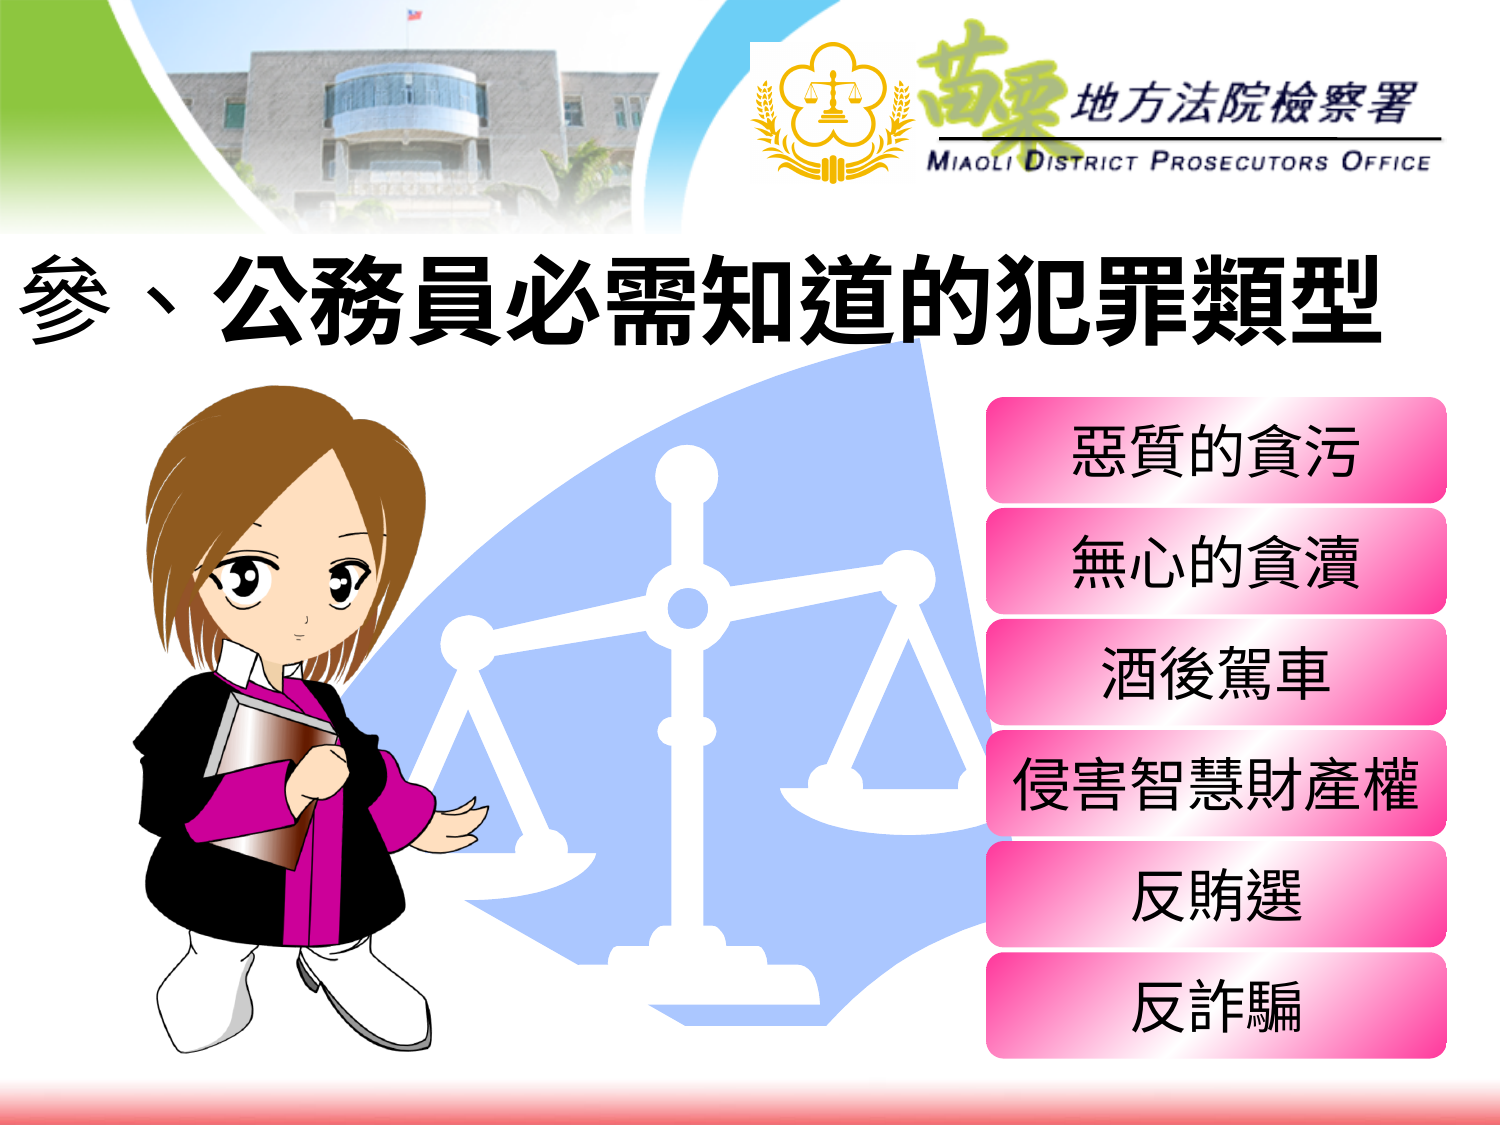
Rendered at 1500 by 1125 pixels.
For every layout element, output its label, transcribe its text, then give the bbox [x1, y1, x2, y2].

text_box 侵害智慧財產權 [986, 730, 1447, 837]
text_box 反詐騙 [986, 952, 1447, 1059]
text_box 酒後駕車 [986, 618, 1447, 726]
text_box 參、公務員必需知道的犯罪類型 [0, 231, 1402, 365]
text_box 無心的貪瀆 [986, 507, 1447, 615]
text_box 惡質的貪污 [986, 397, 1447, 504]
text_box 反賄選 [986, 841, 1447, 948]
picture [0, 365, 1500, 1125]
